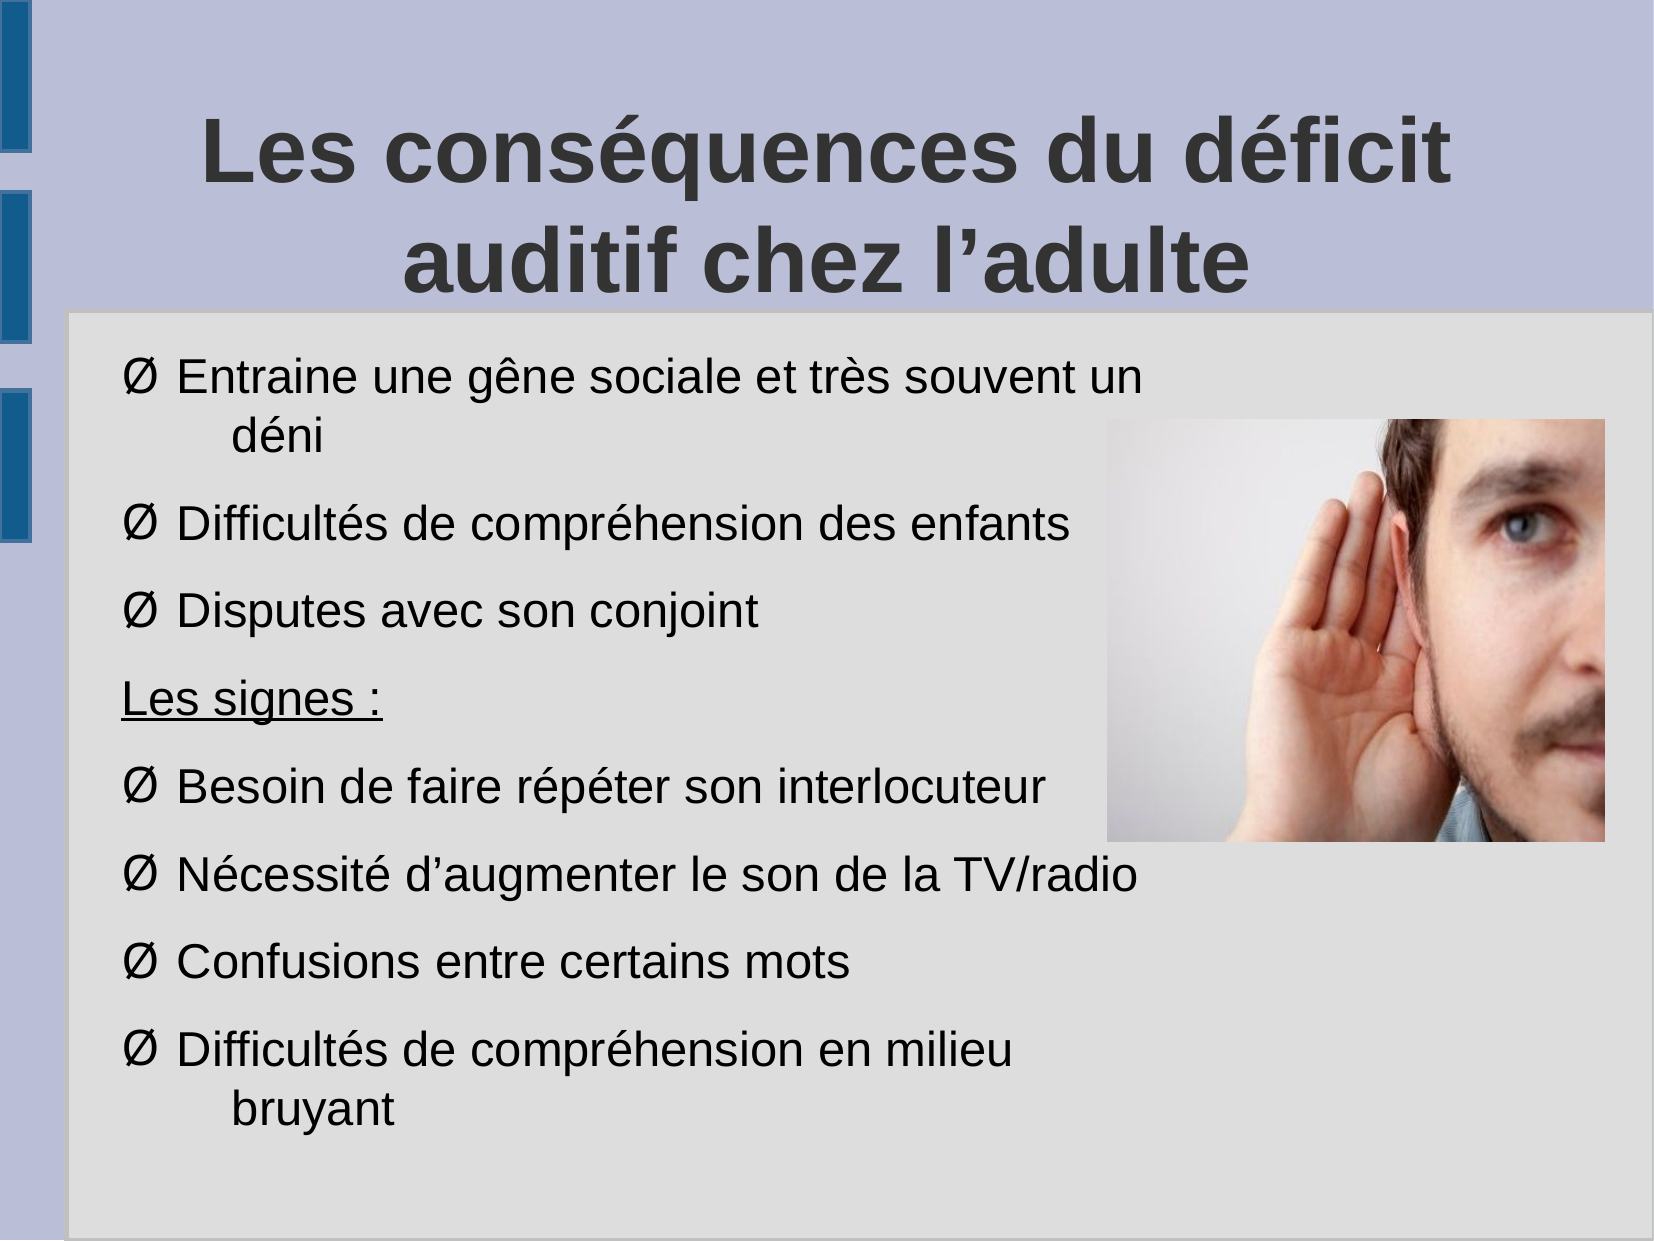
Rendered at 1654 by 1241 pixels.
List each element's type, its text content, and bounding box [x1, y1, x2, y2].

list Entraine une gêne sociale et très souvent un déni Difficultés de compréhension des enfants Disputes avec son conjoint Les signes : Besoin de faire répéter son interlocuteur Nécessité d’augmenter le son de la TV/radio Confusions entre certains mots Difficultés de compréhension en milieu bruyant [121, 344, 1190, 1139]
picture [1107, 419, 1605, 842]
title Les conséquences du déficit auditif chez l’adulte [121, 91, 1534, 299]
